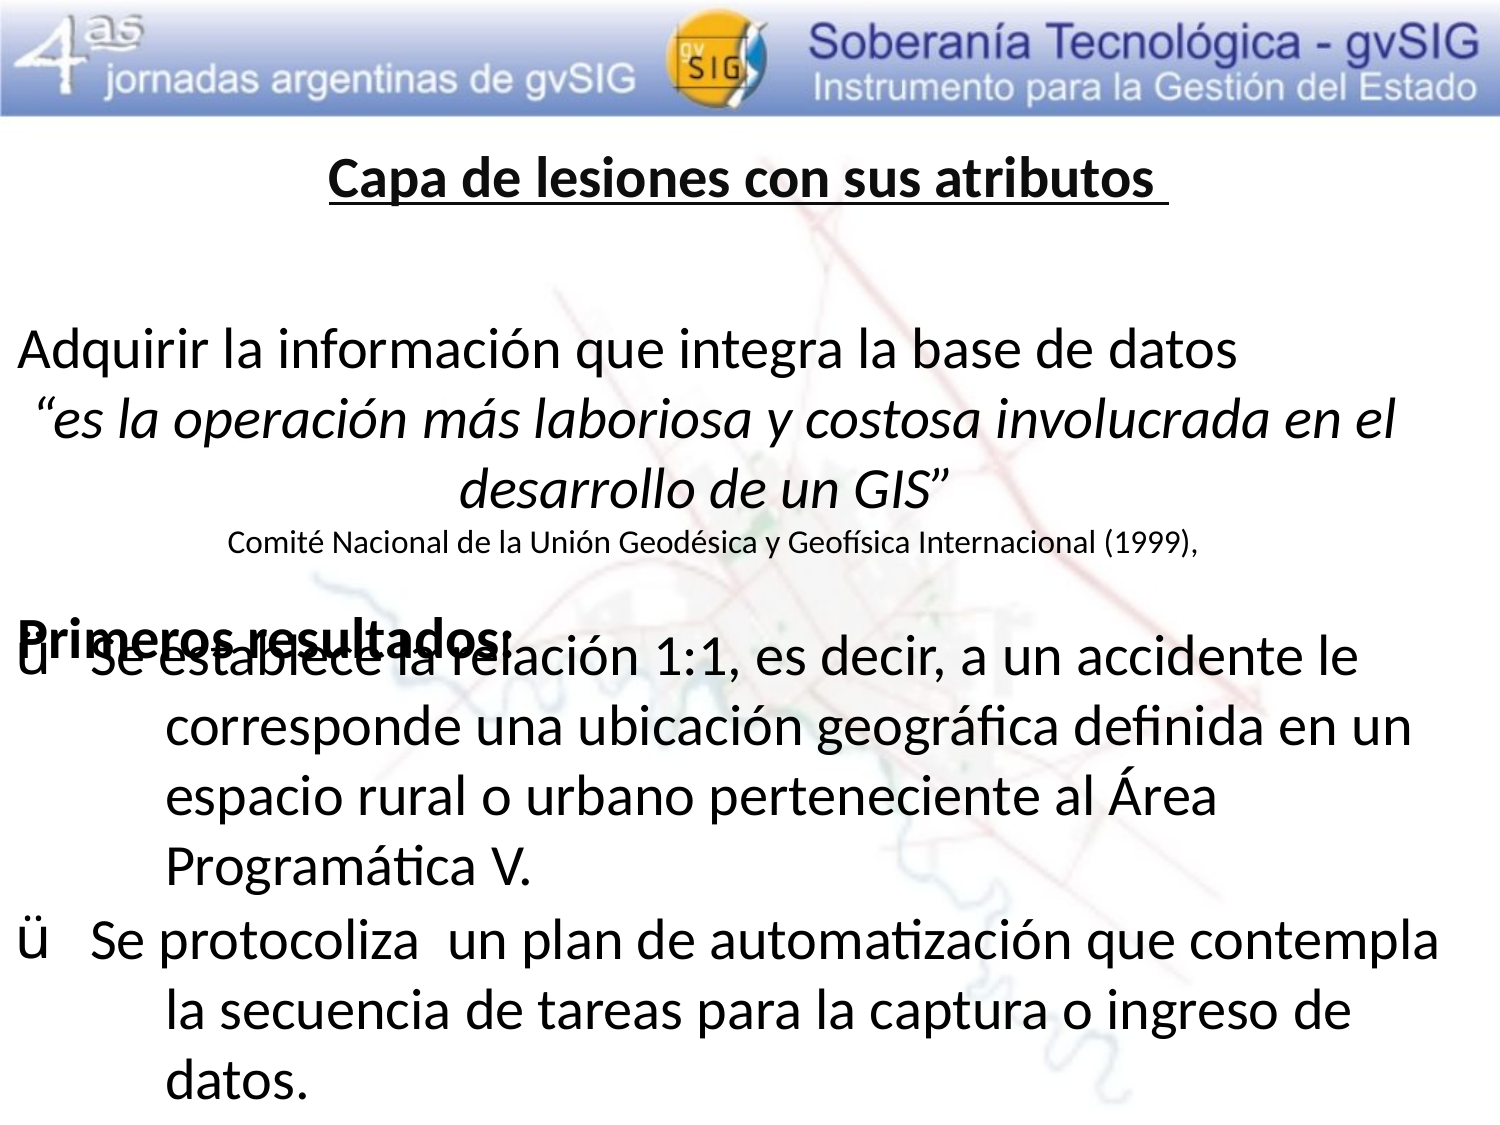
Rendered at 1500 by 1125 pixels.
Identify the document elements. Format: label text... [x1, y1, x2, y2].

text_box Capa de lesiones con sus atributos [237, 132, 1260, 214]
text_box Se protocoliza un plan de automatización que contempla la secuencia de tareas para la captura o ingreso de datos. [0, 893, 1459, 1099]
title Se establece la relación 1:1, es decir, a un accidente le corresponde una ubicación geográfica definida en un espacio rural o urbano perteneciente al Área Programática V. [0, 609, 1459, 893]
text_box Adquirir la información que integra la base de datos “es la operación más laboriosa y costosa involucrada en el desarrollo de un GIS” Comité Nacional de la Unión Geodésica y Geofísica Internacional (1999), Primeros resultados: [2, 302, 1500, 495]
